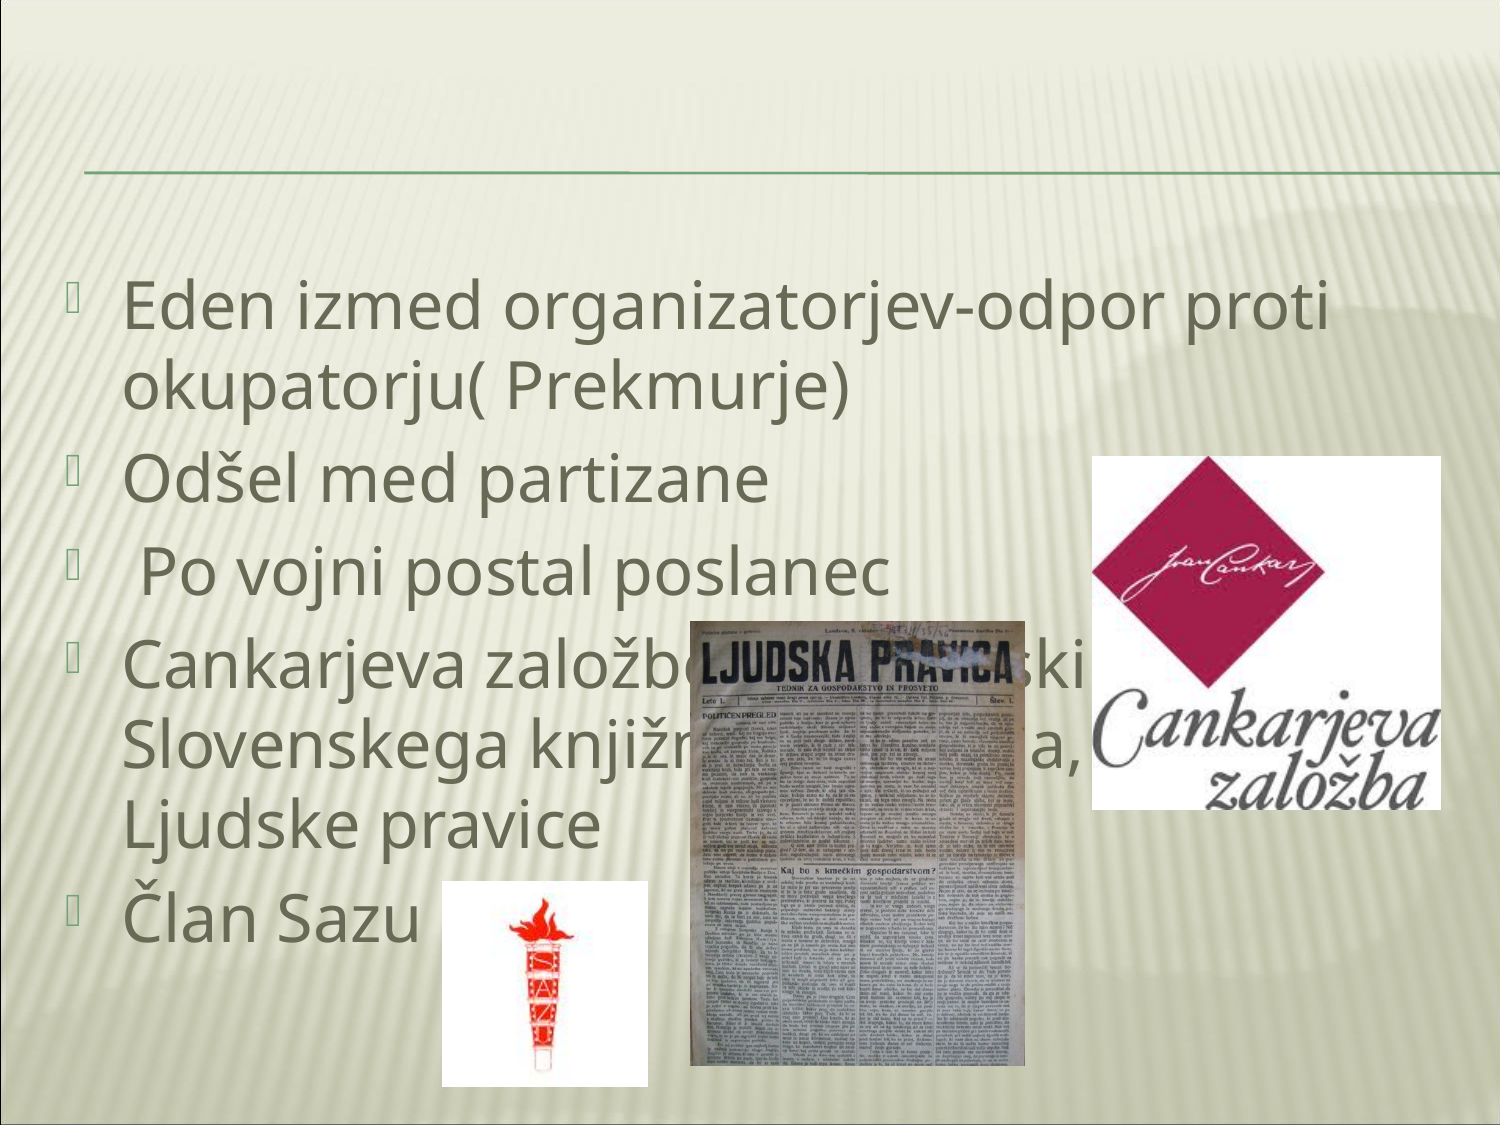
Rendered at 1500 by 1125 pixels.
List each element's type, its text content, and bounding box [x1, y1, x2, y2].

picture [0, 0, 1500, 1125]
list Eden izmed organizatorjev-odpor proti okupatorju( Prekmurje) Odšel med partizane Po vojni postal poslanec Cankarjeva založbe, Ljubljanski dnevnik in Slovenskega knjižnega zavoda, uredništvo Ljudske pravice Član Sazu [50, 254, 1475, 998]
